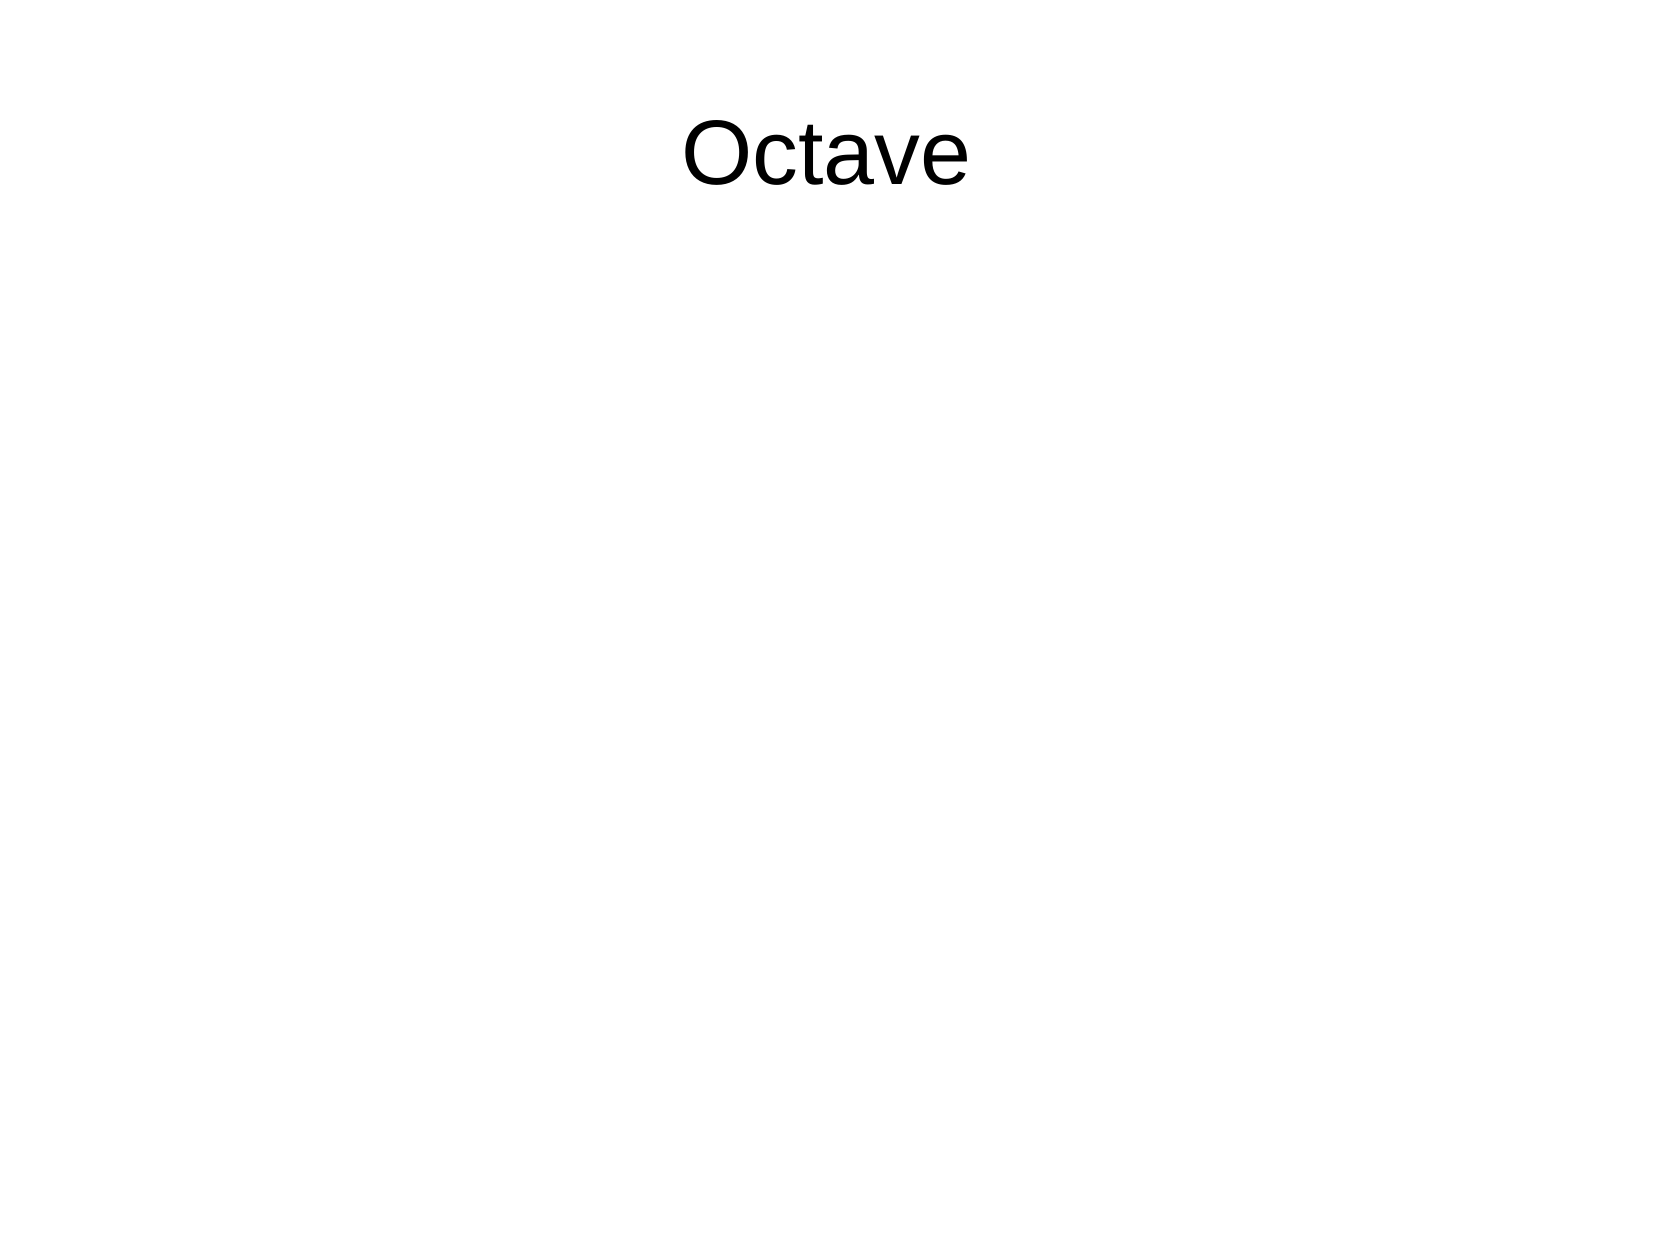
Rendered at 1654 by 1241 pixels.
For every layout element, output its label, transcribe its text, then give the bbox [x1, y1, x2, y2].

title Octave [82, 49, 1571, 257]
